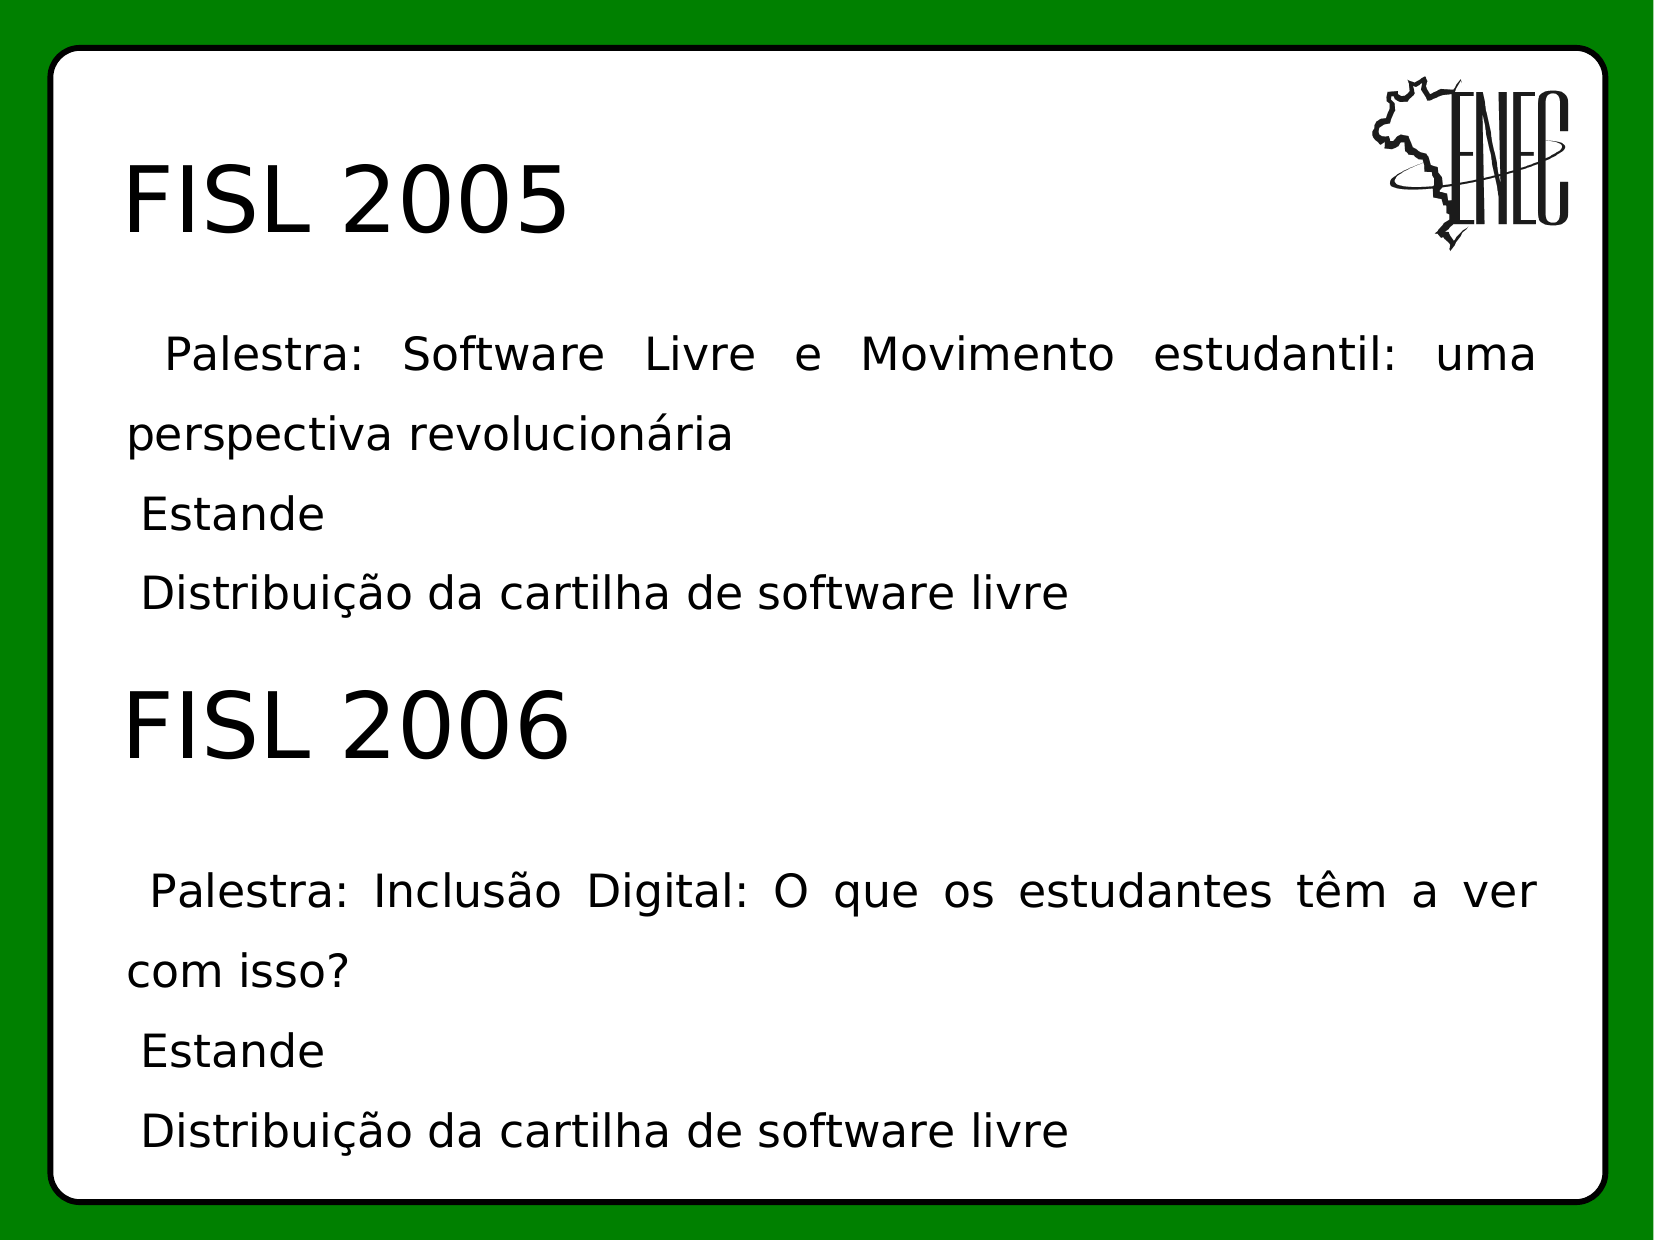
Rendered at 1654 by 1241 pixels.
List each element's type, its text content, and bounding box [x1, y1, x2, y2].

list Palestra: Inclusão Digital: O que os estudantes têm a ver com isso? Estande Distribuição da cartilha de software livre [125, 838, 1538, 1156]
list Palestra: Software Livre e Movimento estudantil: uma perspectiva revolucionária Estande Distribuição da cartilha de software livre [125, 301, 1538, 644]
title FISL 2005 [121, 93, 1534, 308]
title FISL 2006 [121, 619, 1534, 834]
picture [1367, 71, 1574, 273]
